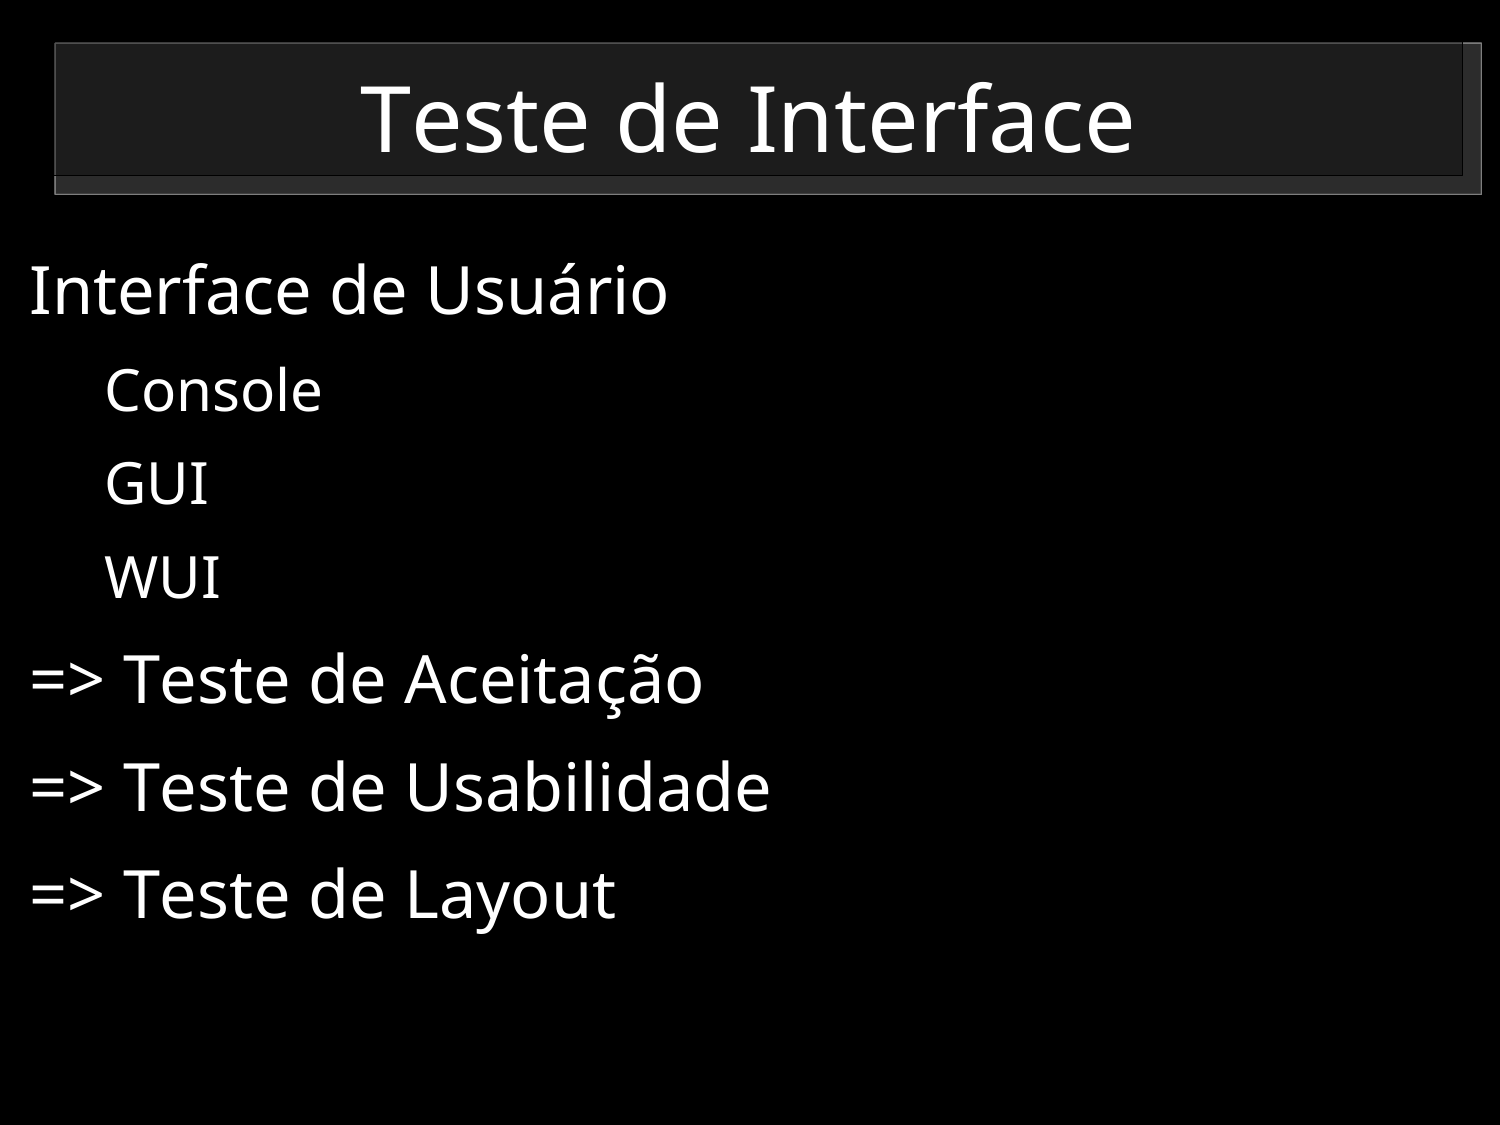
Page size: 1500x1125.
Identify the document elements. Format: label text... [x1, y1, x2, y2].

list Interface de Usuário Console GUI WUI => Teste de Aceitação => Teste de Usabilidade => Teste de Layout [29, 243, 1468, 1072]
title Teste de Interface [29, 38, 1468, 196]
